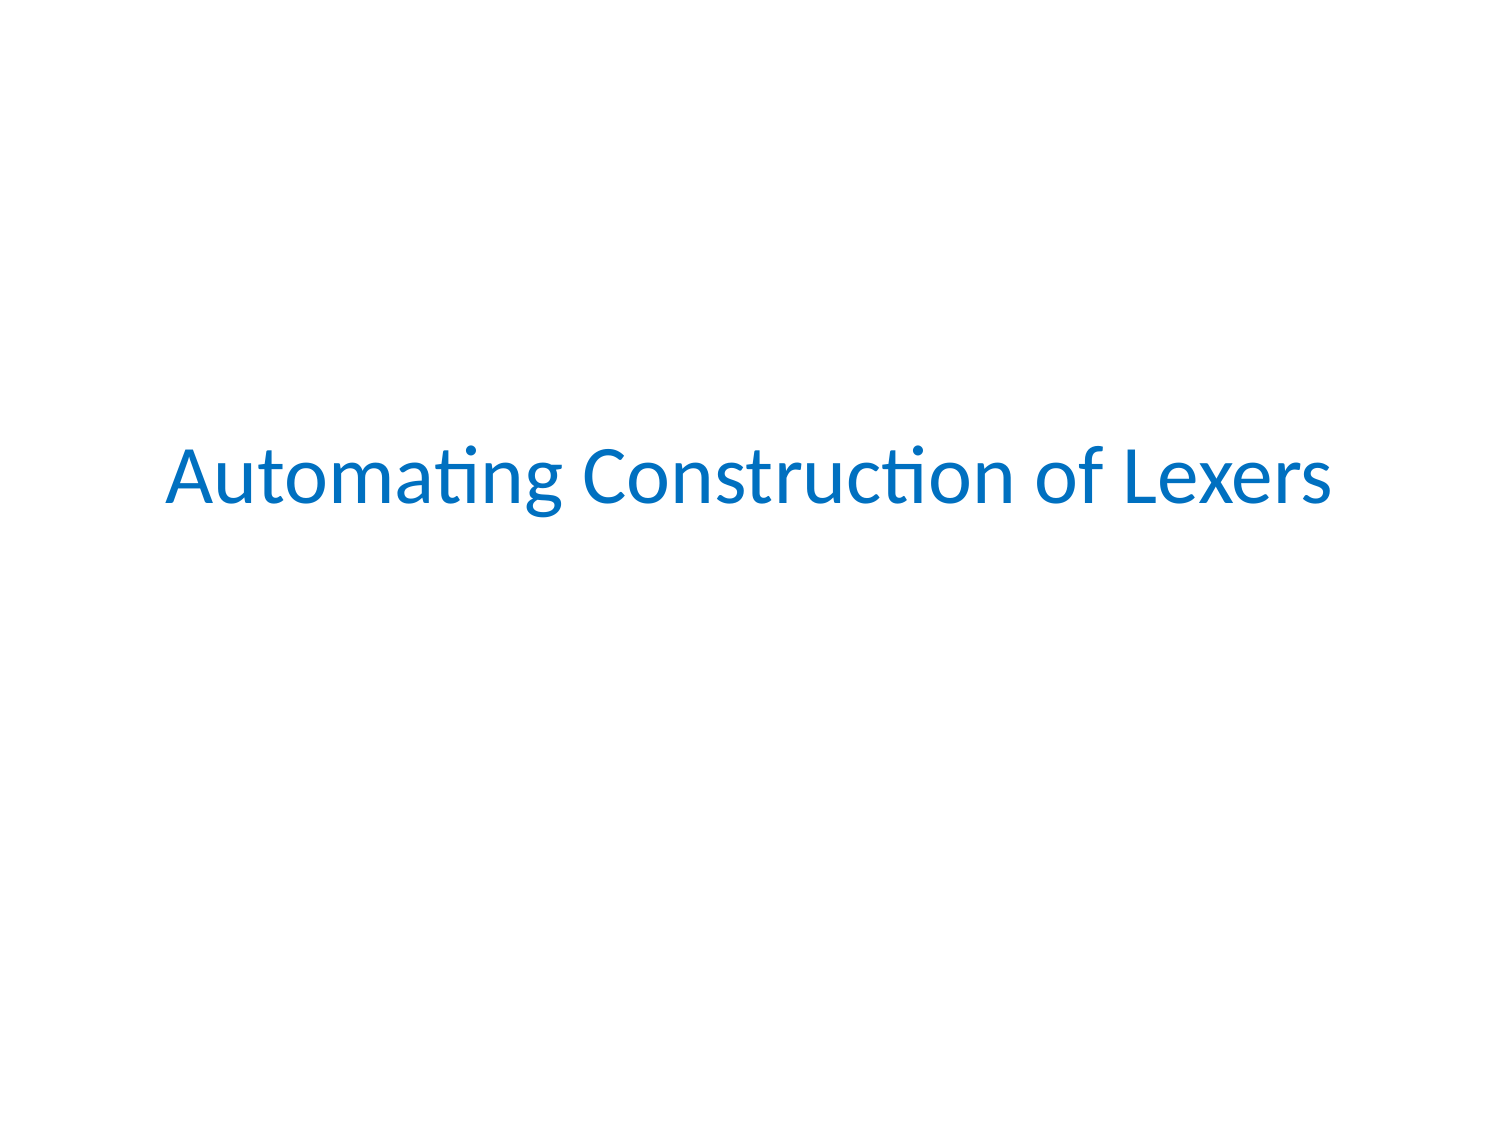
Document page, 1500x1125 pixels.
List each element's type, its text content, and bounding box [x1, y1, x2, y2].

title Automating Construction of Lexers [112, 349, 1388, 591]
